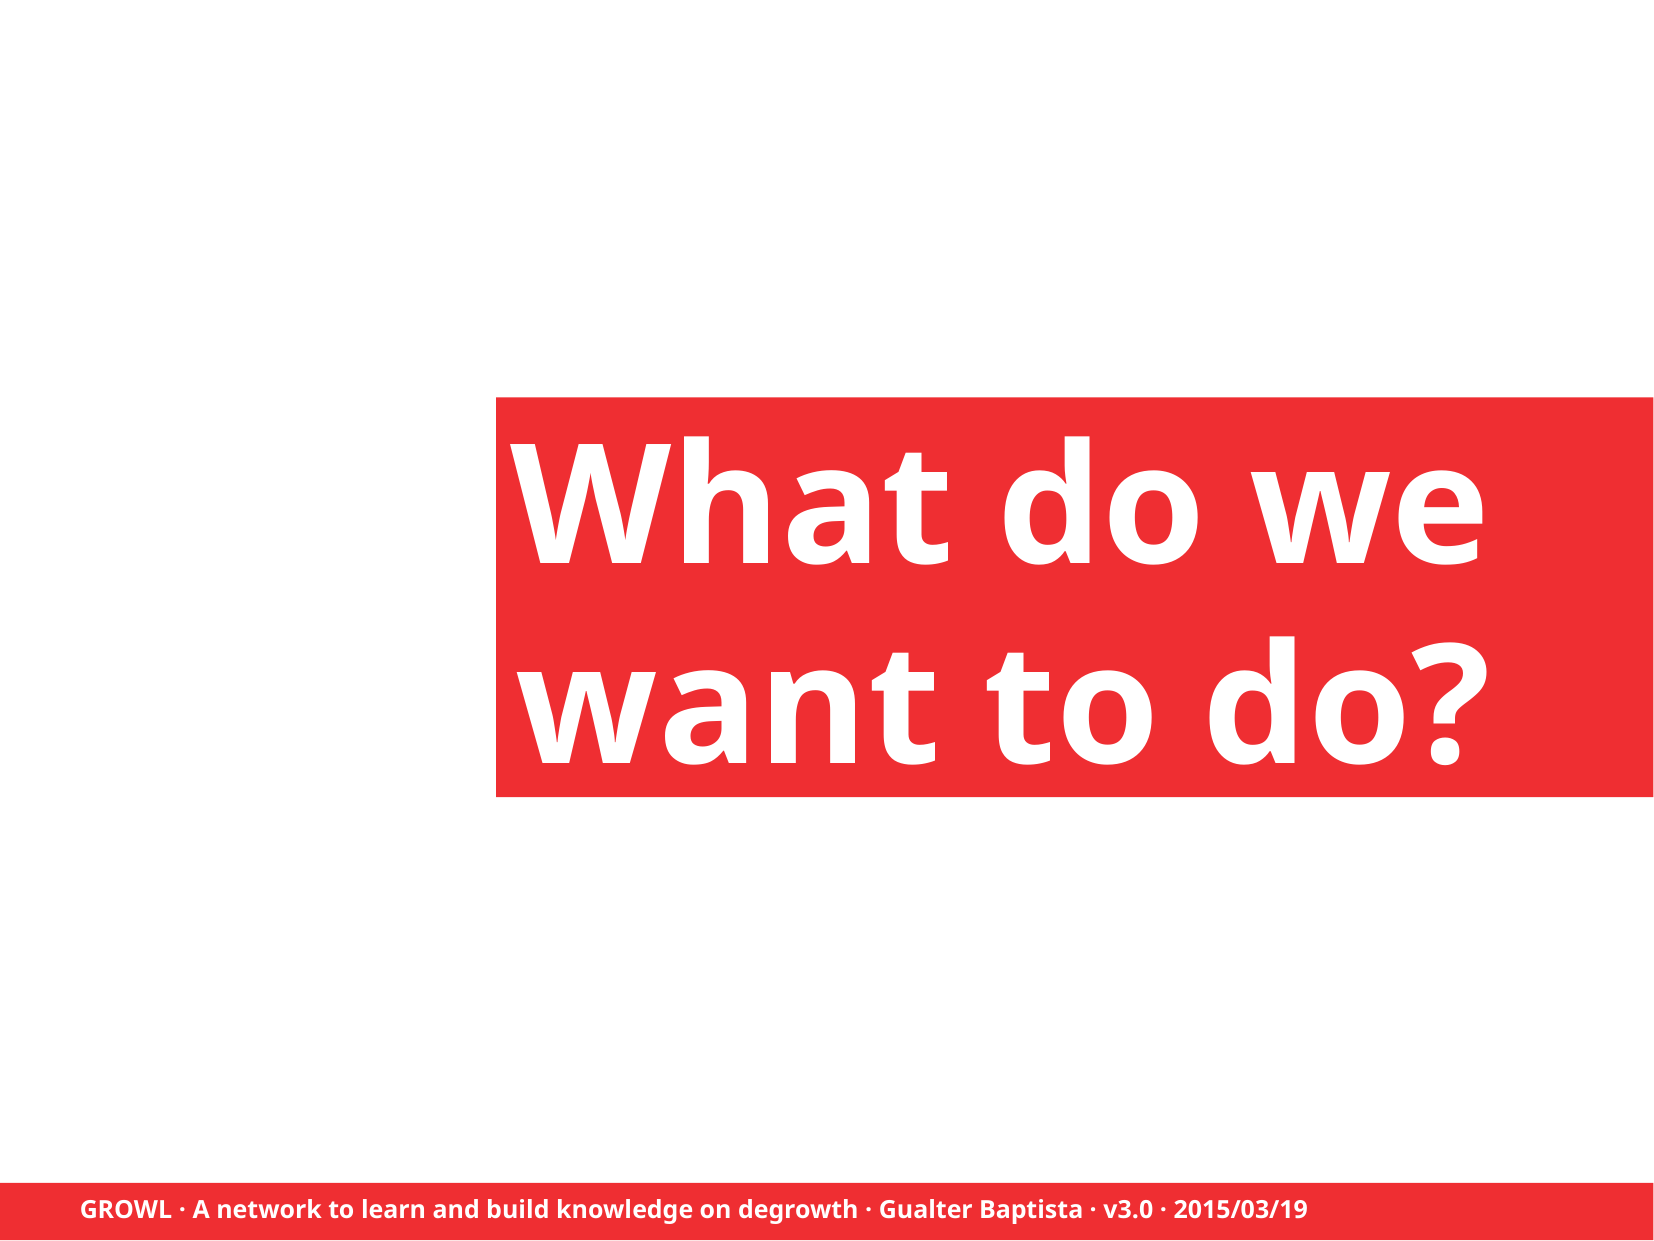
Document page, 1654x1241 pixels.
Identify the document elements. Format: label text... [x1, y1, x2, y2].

title What do we want to do? [496, 397, 1654, 798]
